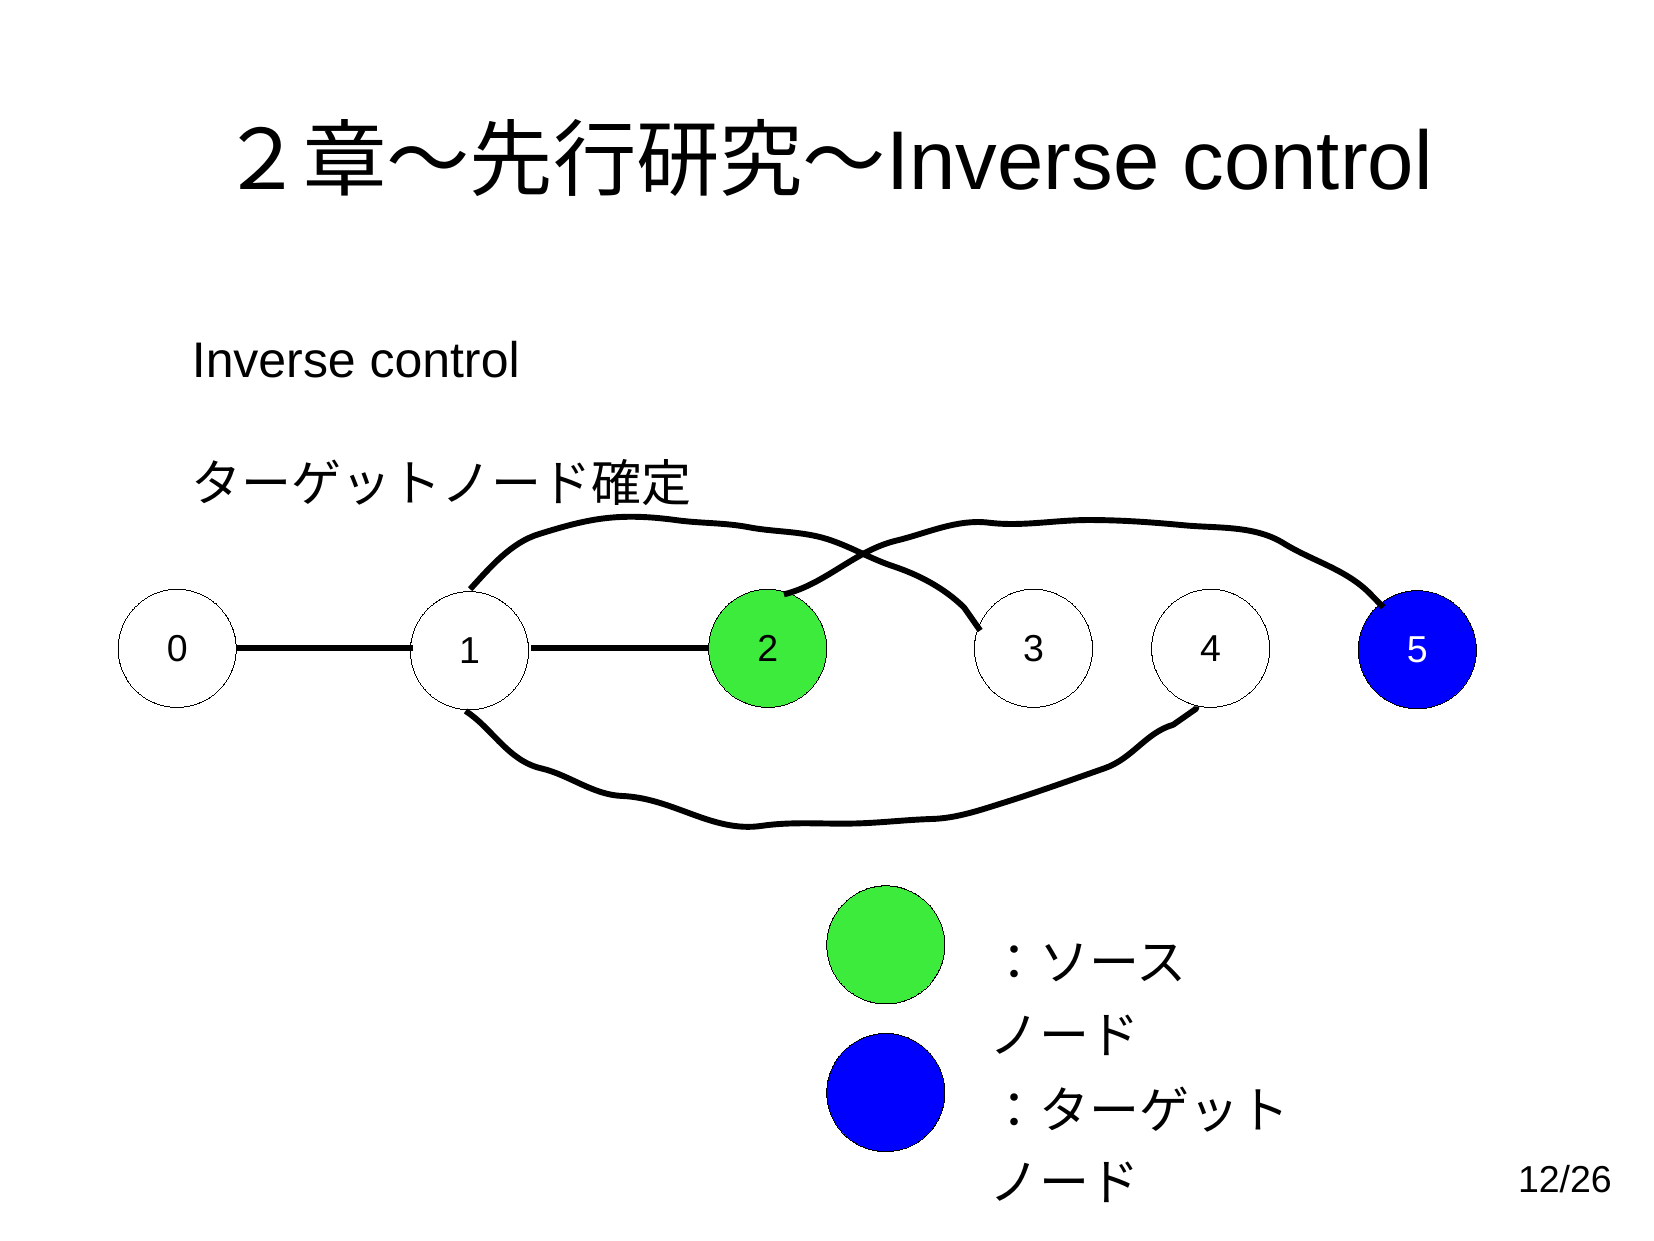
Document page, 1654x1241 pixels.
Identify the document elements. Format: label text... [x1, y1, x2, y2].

text_box Inverse control ターゲットノード確定 [177, 324, 768, 496]
text_box 5 [1358, 590, 1477, 709]
text_box 2 [708, 589, 827, 708]
text_box [826, 1033, 945, 1152]
text_box [826, 885, 945, 1004]
text_box 1 [410, 591, 529, 710]
text_box 0 [118, 589, 237, 708]
title ２章～先行研究～Inverse control [82, 49, 1571, 257]
text_box 12/26 [1503, 1151, 1627, 1211]
text_box 3 [974, 589, 1093, 708]
text_box ：ターゲットノード [974, 1062, 1388, 1128]
text_box ：ソースノード [974, 915, 1300, 981]
text_box 4 [1151, 589, 1270, 708]
